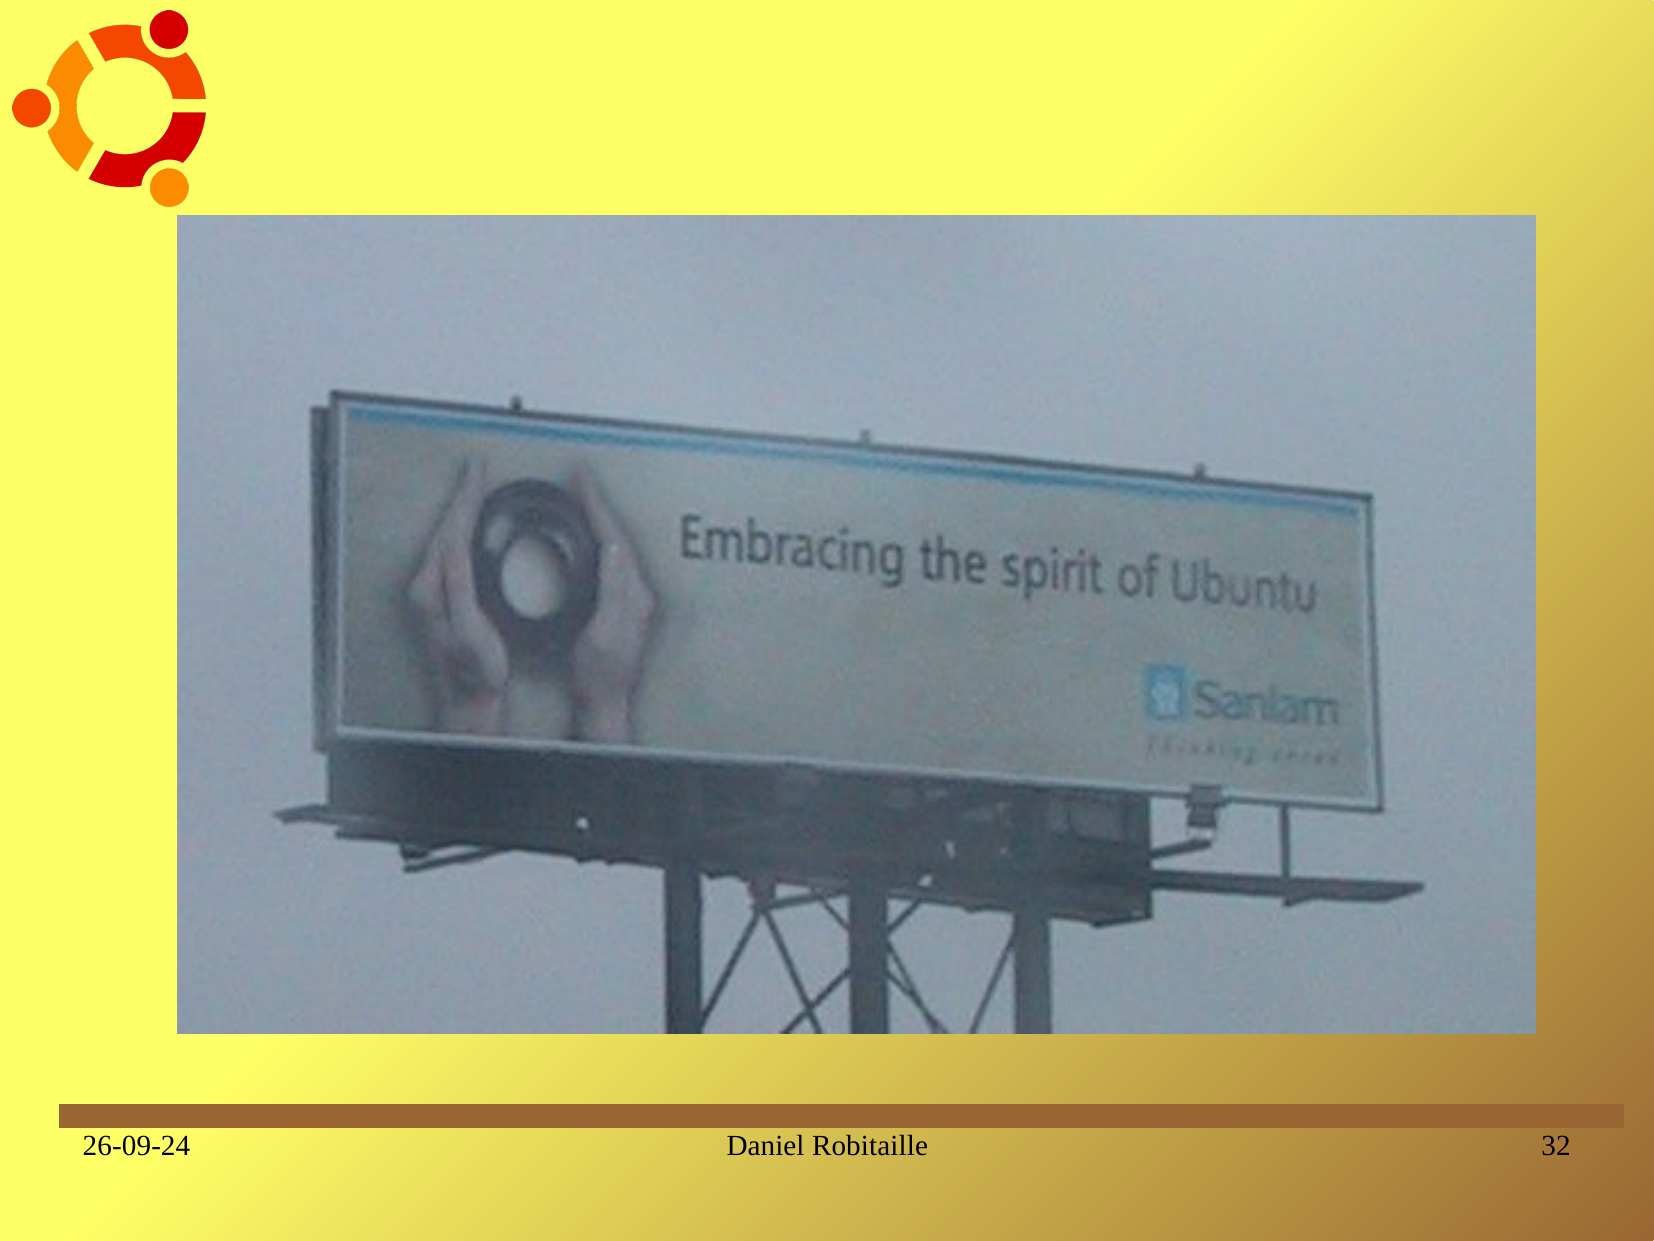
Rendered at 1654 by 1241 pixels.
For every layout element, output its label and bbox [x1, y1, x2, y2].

picture [12, 10, 207, 207]
picture [177, 215, 1536, 1034]
